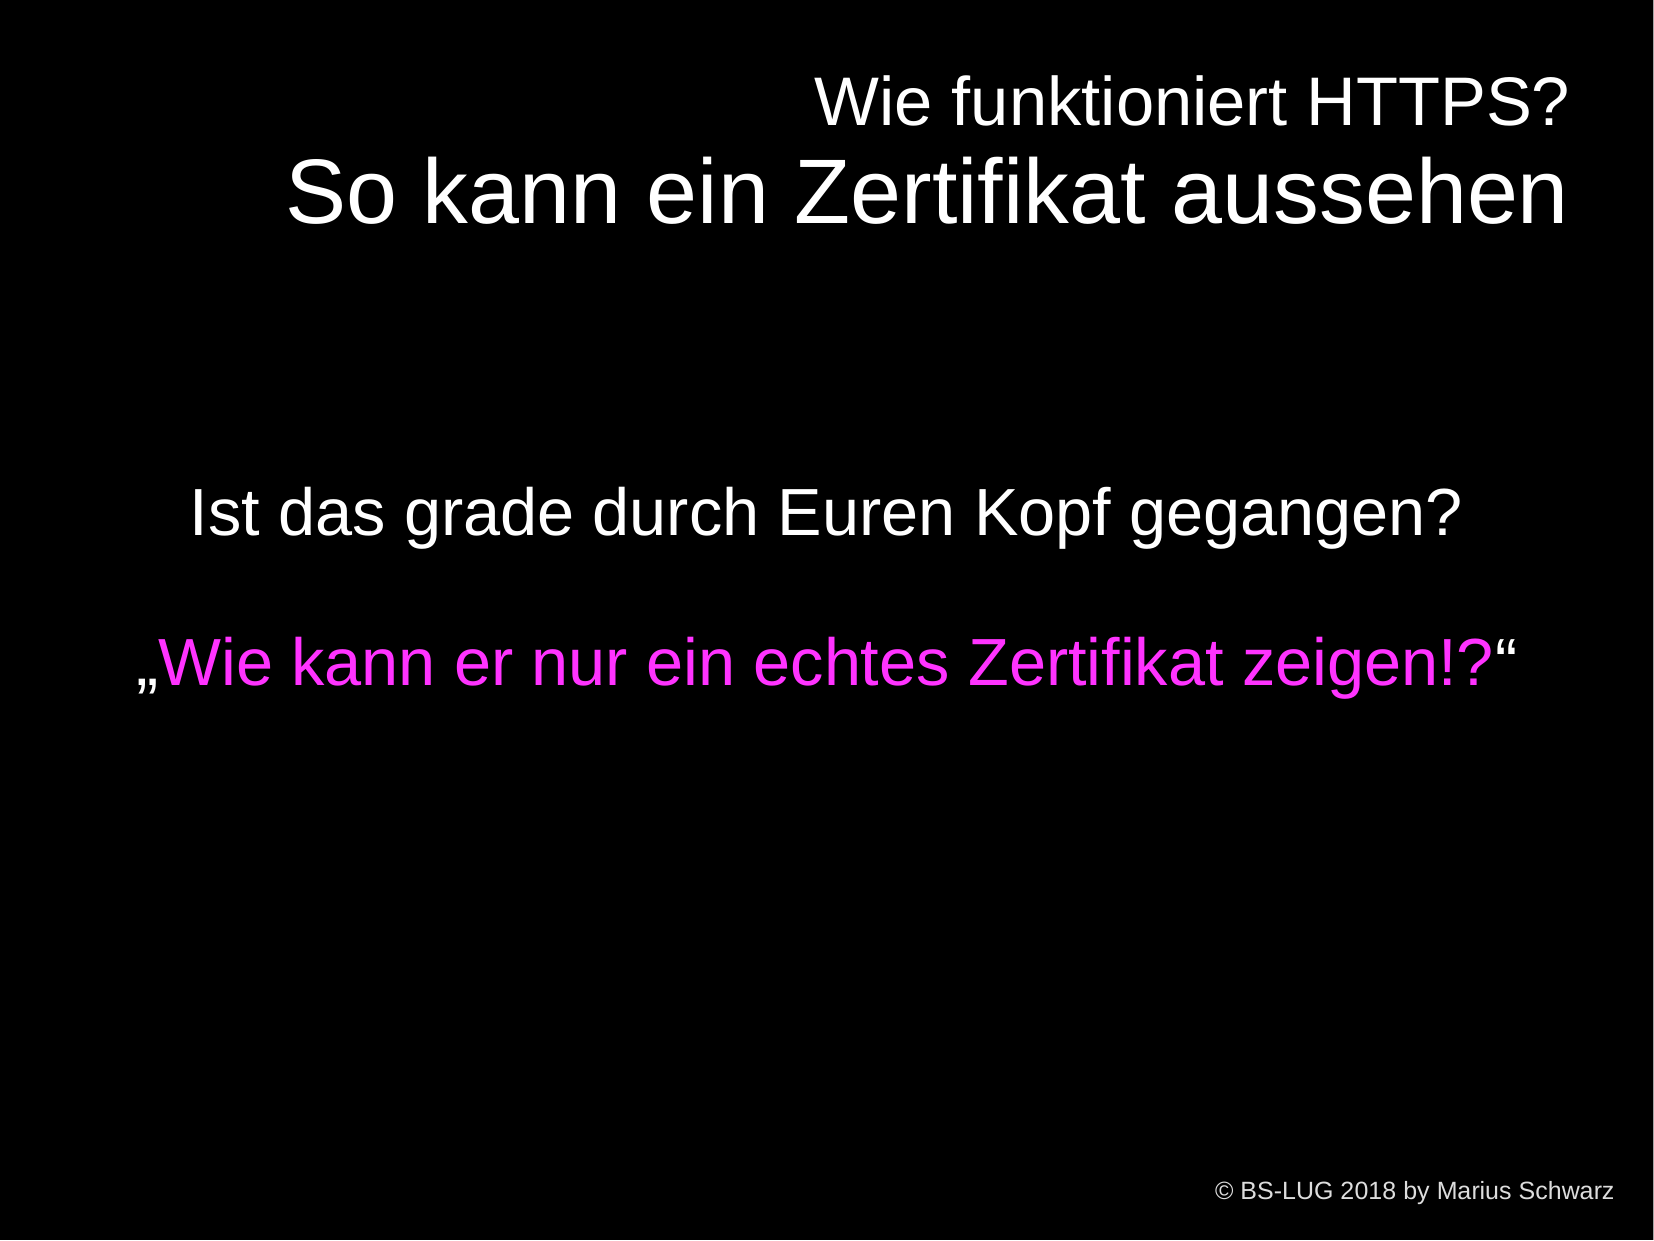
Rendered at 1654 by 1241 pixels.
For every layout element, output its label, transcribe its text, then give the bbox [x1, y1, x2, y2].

text_box © BS-LUG 2018 by Marius Schwarz [1133, 1169, 1630, 1213]
title Wie funktioniert HTTPS? So kann ein Zertifikat aussehen [82, 49, 1571, 257]
subtitle Ist das grade durch Euren Kopf gegangen? „Wie kann er nur ein echtes Zertifikat zeigen!?“ [82, 290, 1571, 1109]
